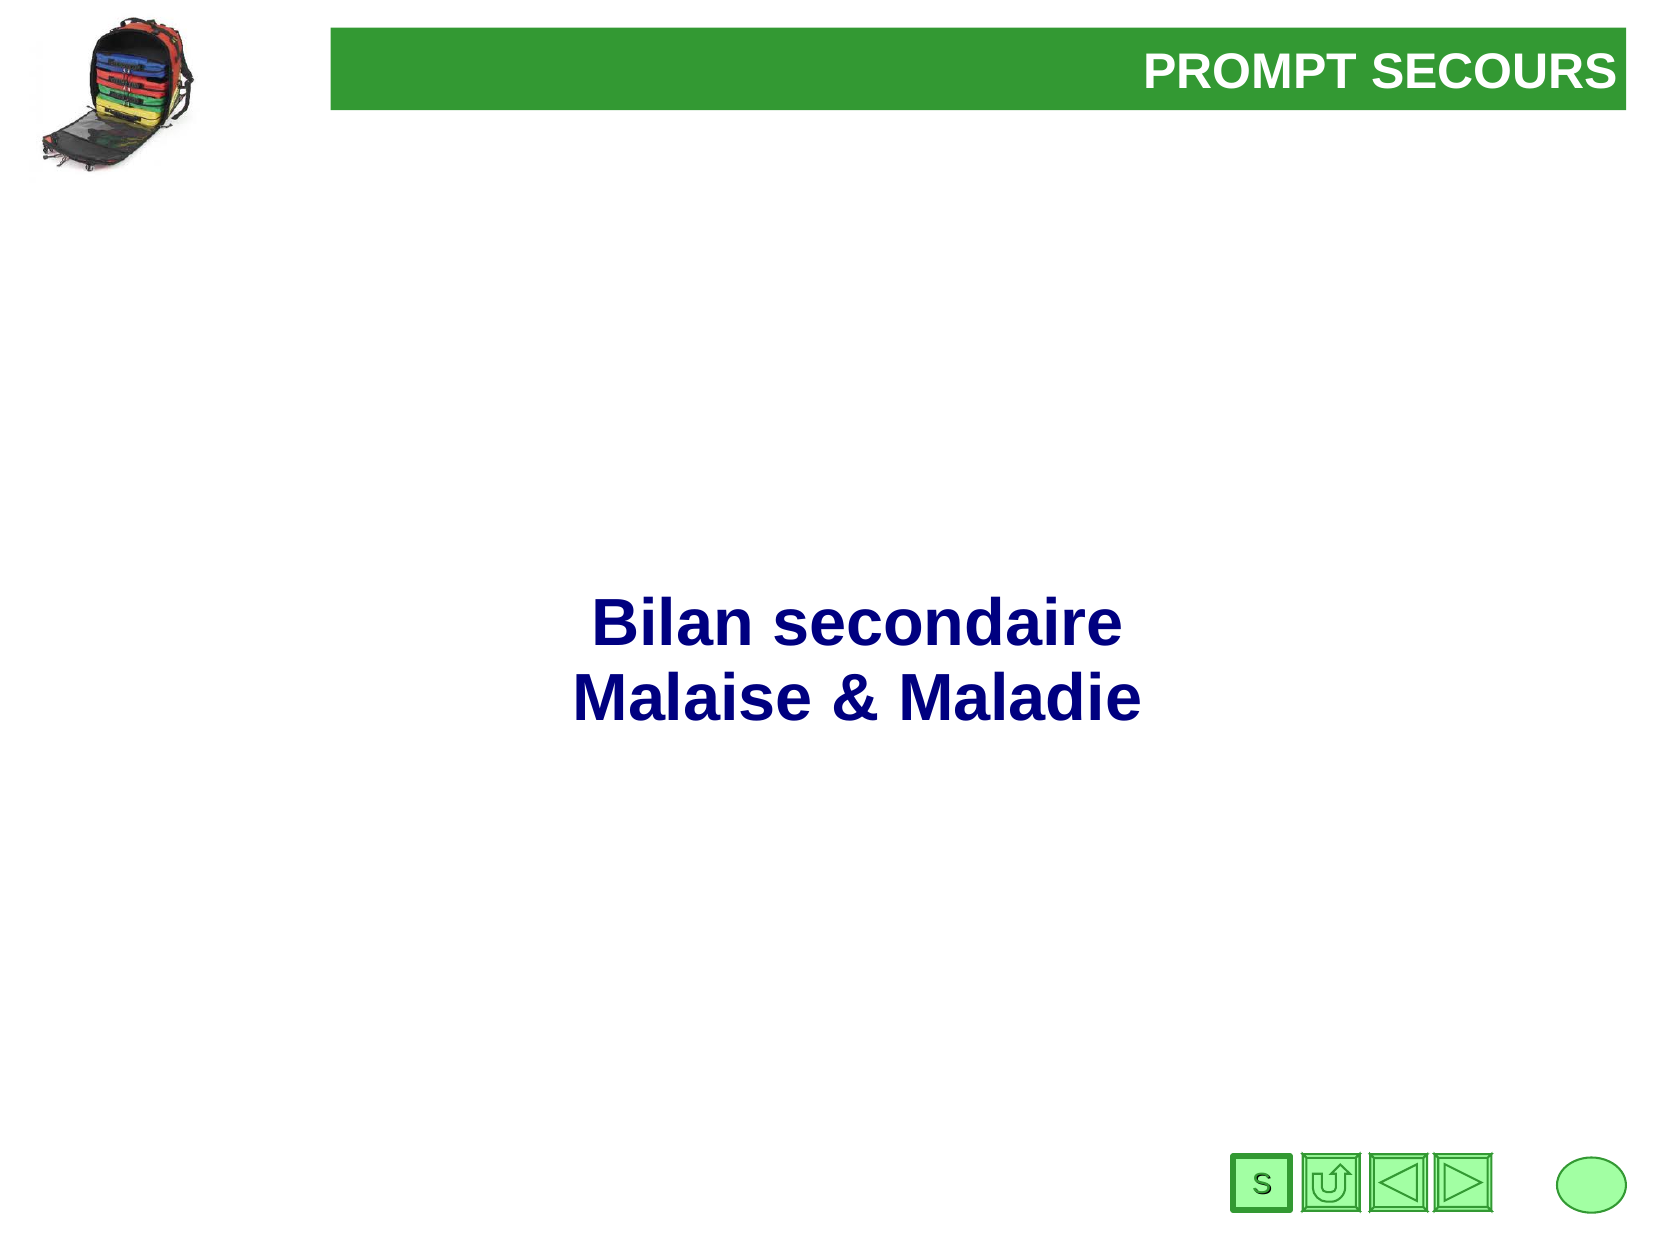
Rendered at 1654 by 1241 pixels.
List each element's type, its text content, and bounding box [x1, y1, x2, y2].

text_box Bilan secondaire Malaise & Maladie [157, 618, 1558, 702]
text_box [1556, 1157, 1626, 1213]
picture [29, 5, 201, 183]
title PROMPT SECOURS [331, 35, 1619, 107]
